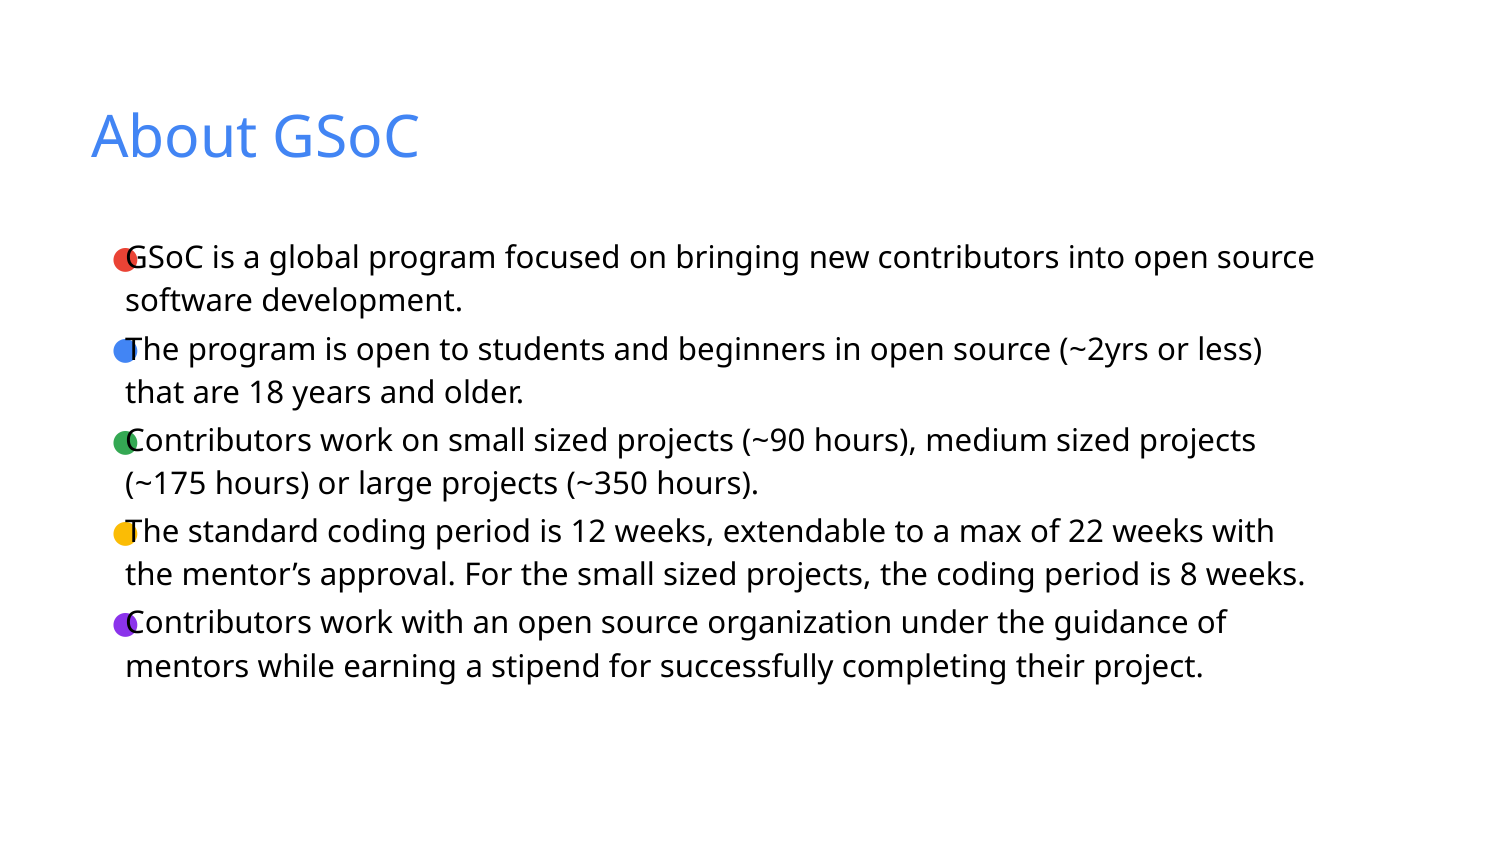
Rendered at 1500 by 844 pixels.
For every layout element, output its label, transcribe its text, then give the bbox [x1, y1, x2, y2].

list GSoC is a global program focused on bringing new contributors into open source software development. The program is open to students and beginners in open source (~2yrs or less) that are 18 years and older. Contributors work on small sized projects (~90 hours), medium sized projects (~175 hours) or large projects (~350 hours). The standard coding period is 12 weeks, extendable to a max of 22 weeks with the mentor’s approval. For the small sized projects, the coding period is 8 weeks. Contributors work with an open source organization under the guidance of mentors while earning a stipend for successfully completing their project. [91, 216, 1339, 748]
title About GSoC [76, 84, 494, 178]
